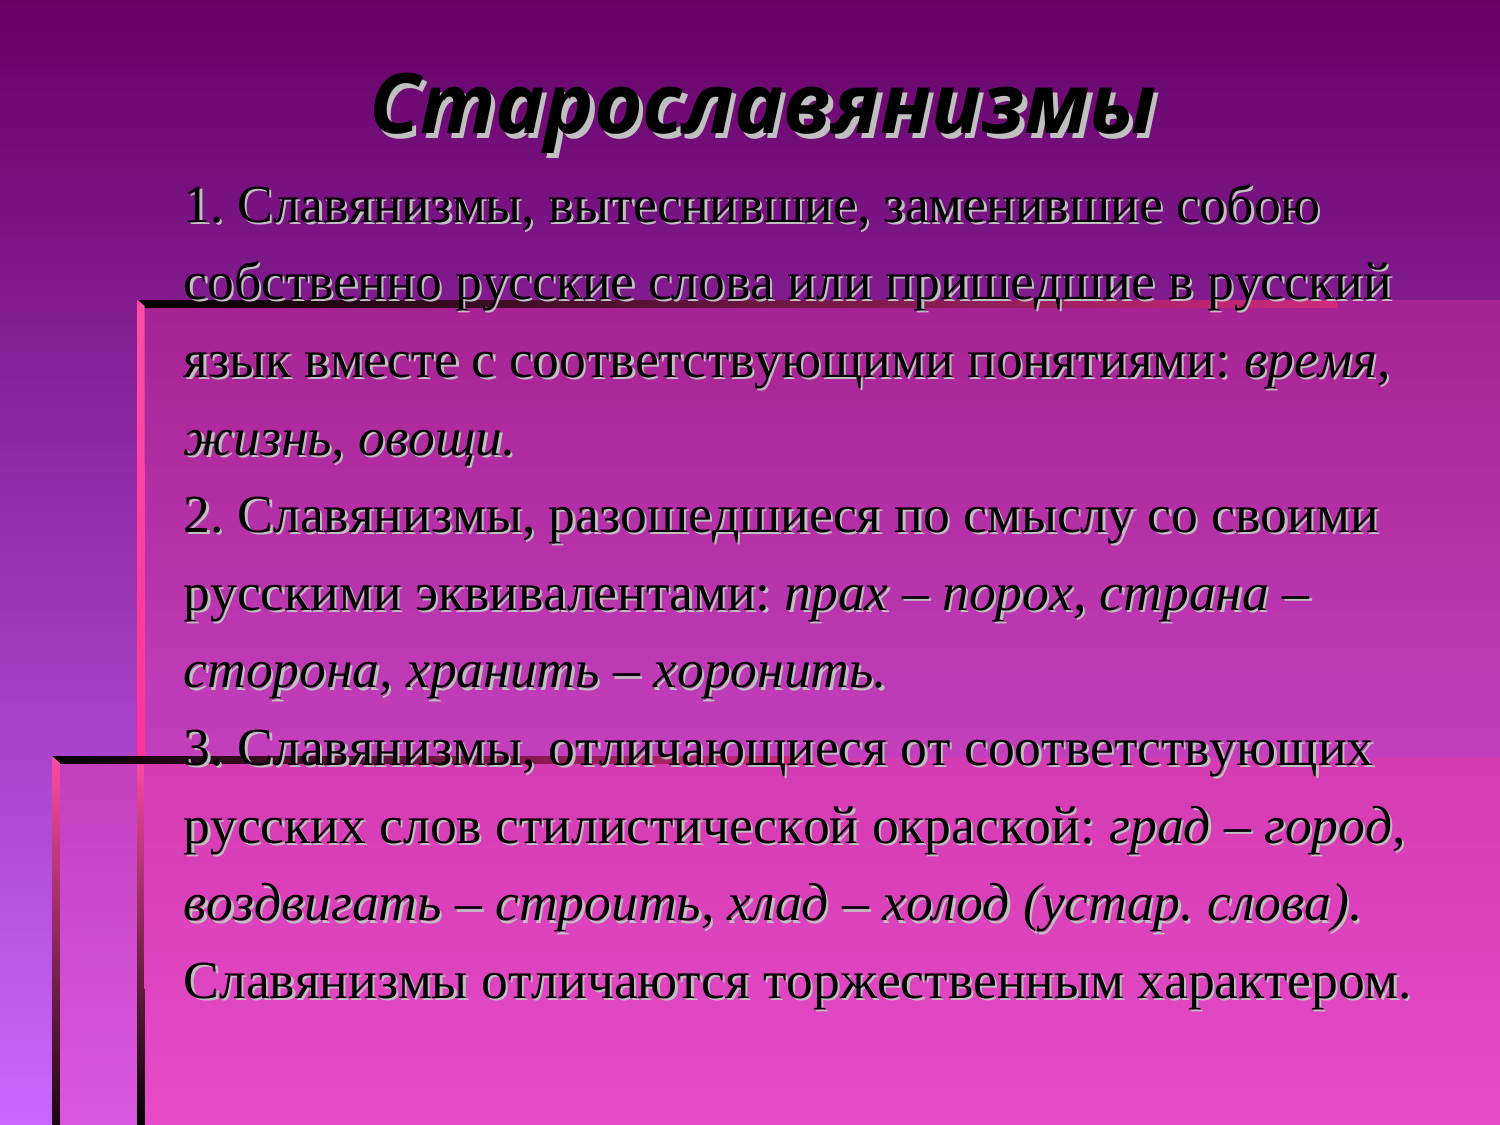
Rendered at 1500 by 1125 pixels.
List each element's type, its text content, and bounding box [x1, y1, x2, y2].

title Старославянизмы [75, 40, 1451, 161]
list 1. Славянизмы, вытеснившие, заменившие собою собственно русские слова или пришедшие в русский язык вместе с соответствующими понятиями: время, жизнь, овощи. 2. Славянизмы, разошедшиеся по смыслу со своими русскими эквивалентами: прах – порох, страна – сторона, хранить – хоронить. 3. Славянизмы, отличающиеся от соответствующих русских слов стилистической окраской: град – город, воздвигать – строить, хлад – холод (устар. слова). Славянизмы отличаются торжественным характером. [76, 160, 1452, 1125]
